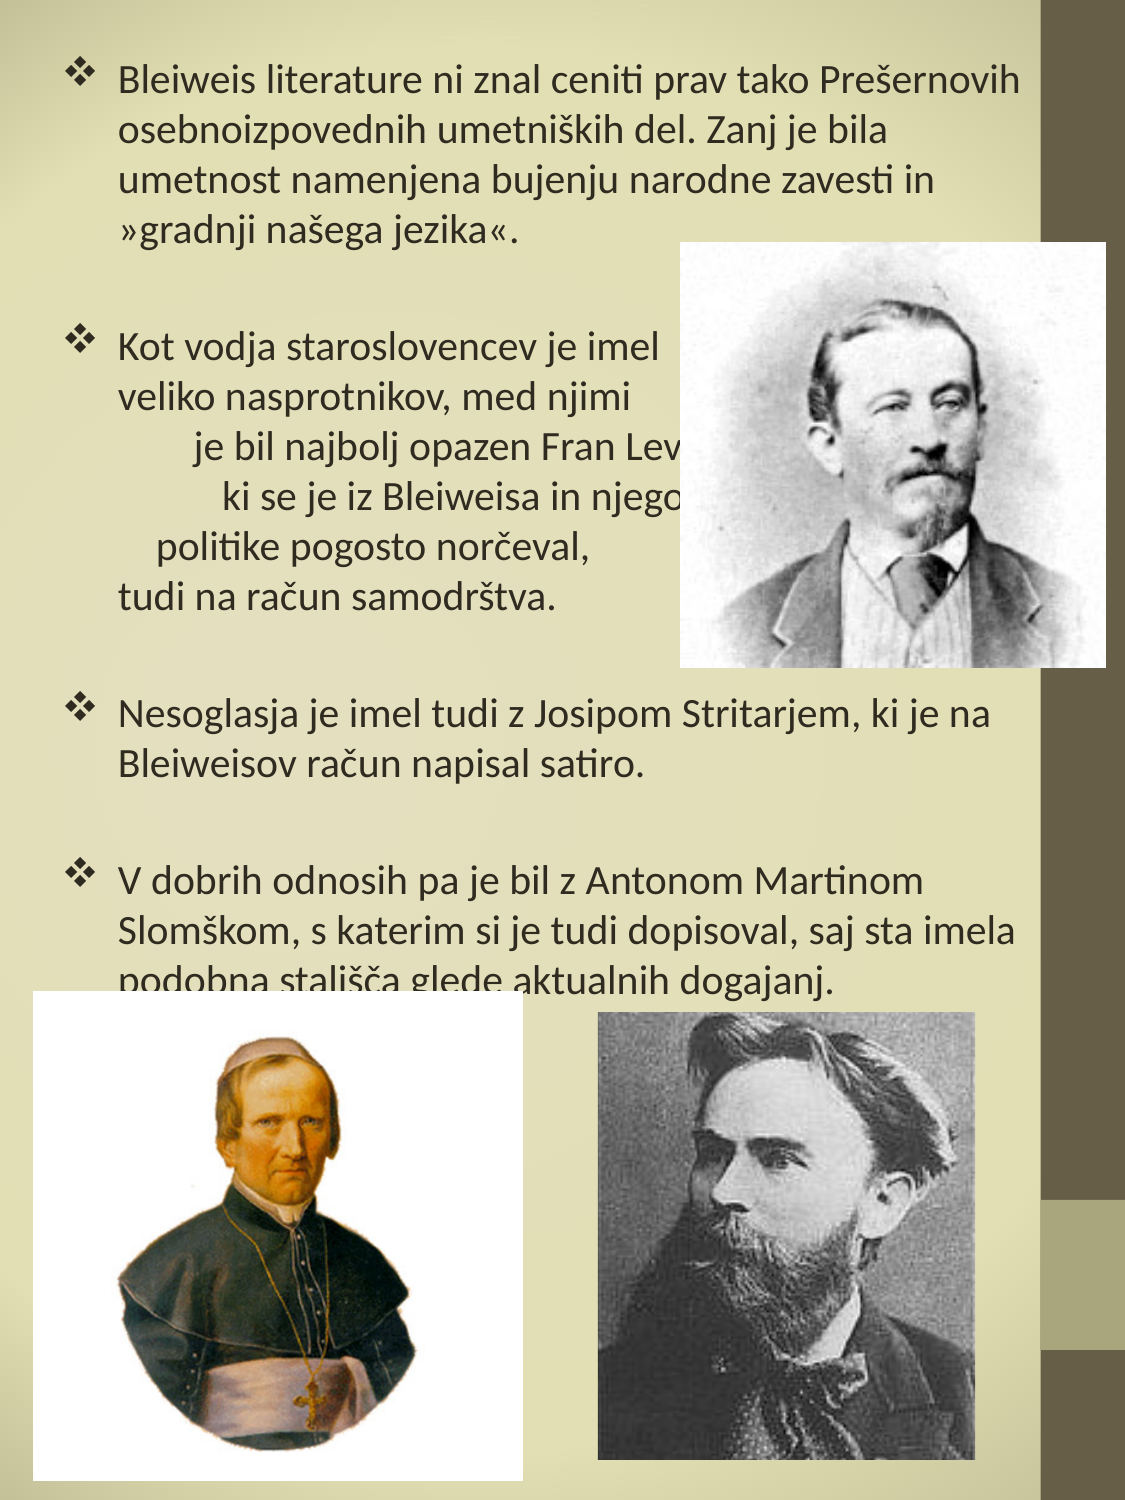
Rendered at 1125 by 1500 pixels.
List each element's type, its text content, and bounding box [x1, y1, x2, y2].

picture [0, 0, 1040, 1500]
picture [680, 242, 1106, 668]
list Bleiweis literature ni znal ceniti prav tako Prešernovih osebnoizpovednih umetniških del. Zanj je bila umetnost namenjena bujenju narodne zavesti in »gradnji našega jezika«. Kot vodja staroslovencev je imel veliko nasprotnikov, med njimi je bil najbolj opazen Fran Levstik, ki se je iz Bleiweisa in njegove politike pogosto norčeval, tudi na račun samodrštva. Nesoglasja je imel tudi z Josipom Stritarjem, ki je na Bleiweisov račun napisal satiro. V dobrih odnosih pa je bil z Antonom Martinom Slomškom, s katerim si je tudi dopisoval, saj sta imela podobna stališča glede aktualnih dogajanj. [46, 29, 1056, 1069]
